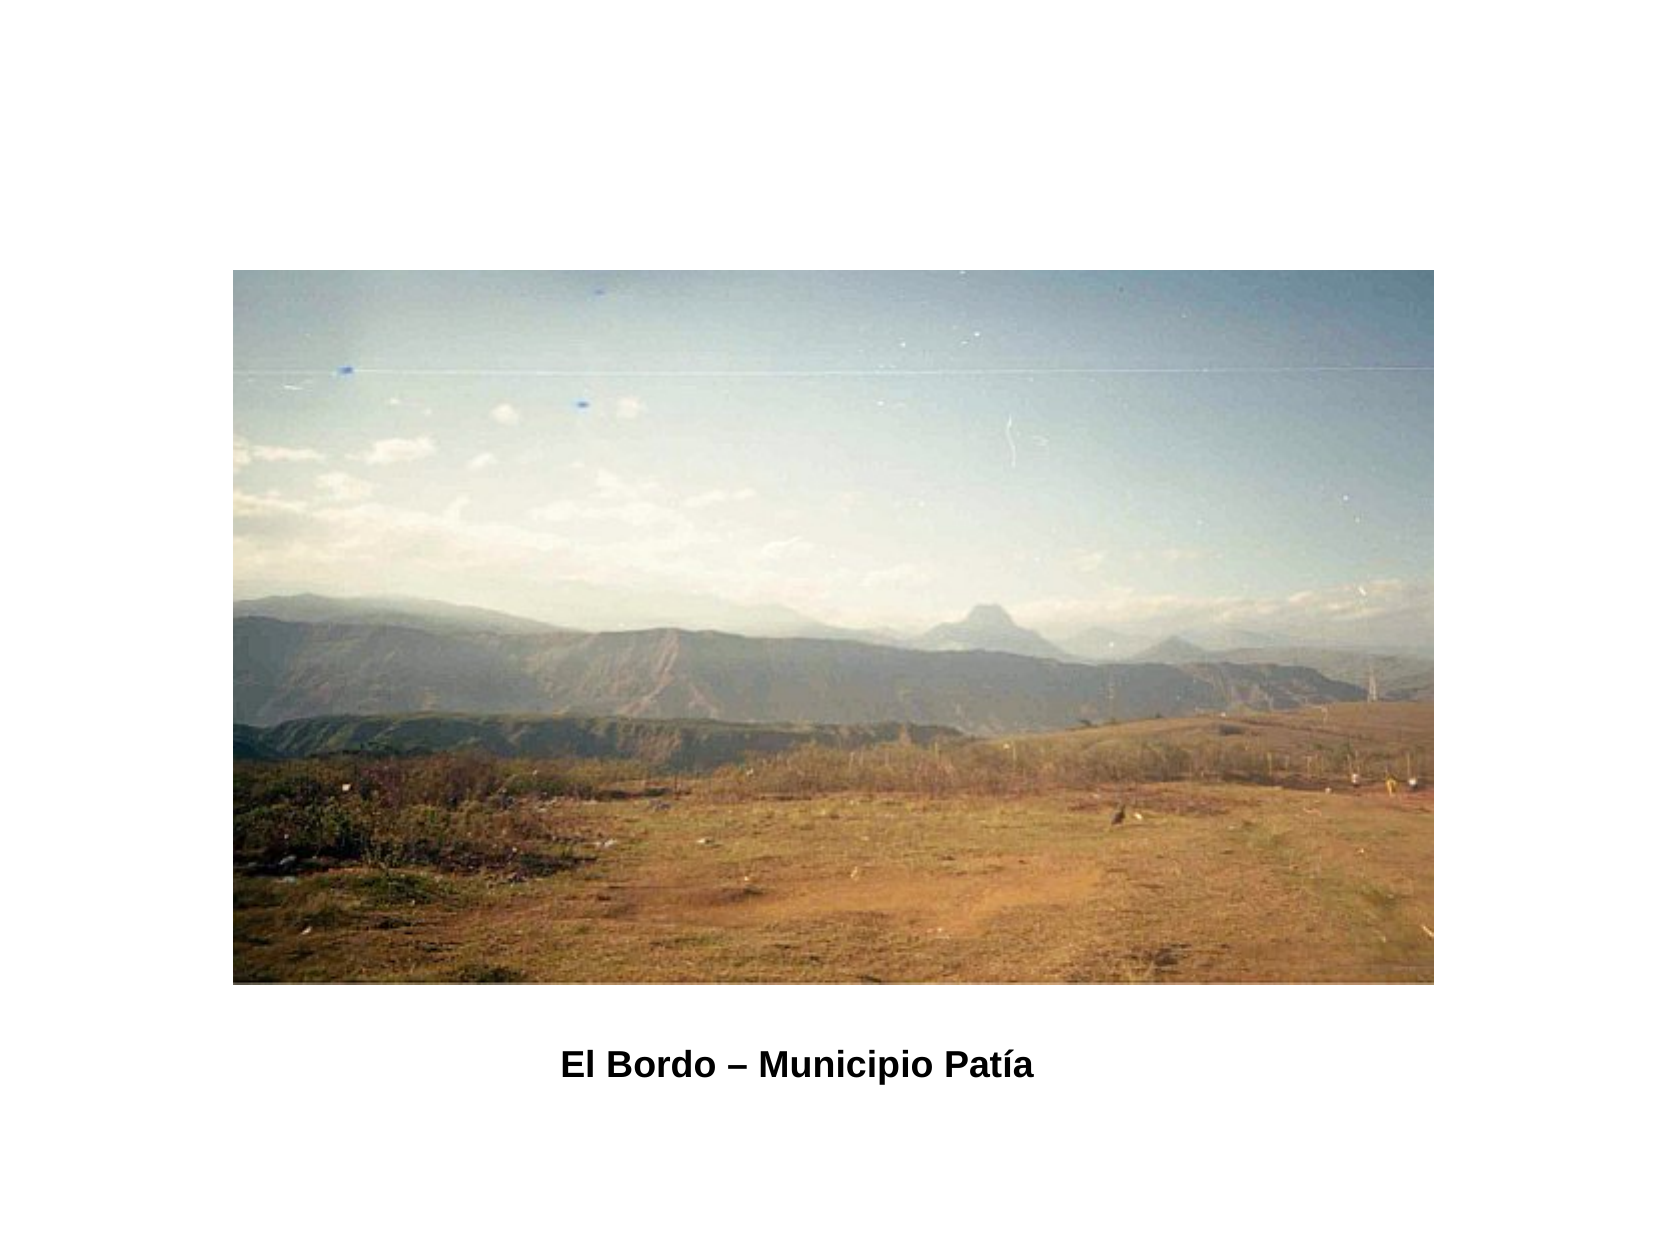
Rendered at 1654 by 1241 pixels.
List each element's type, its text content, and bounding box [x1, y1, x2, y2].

text_box El Bordo – Municipio Patía [383, 1035, 1211, 1094]
picture [233, 270, 1434, 985]
